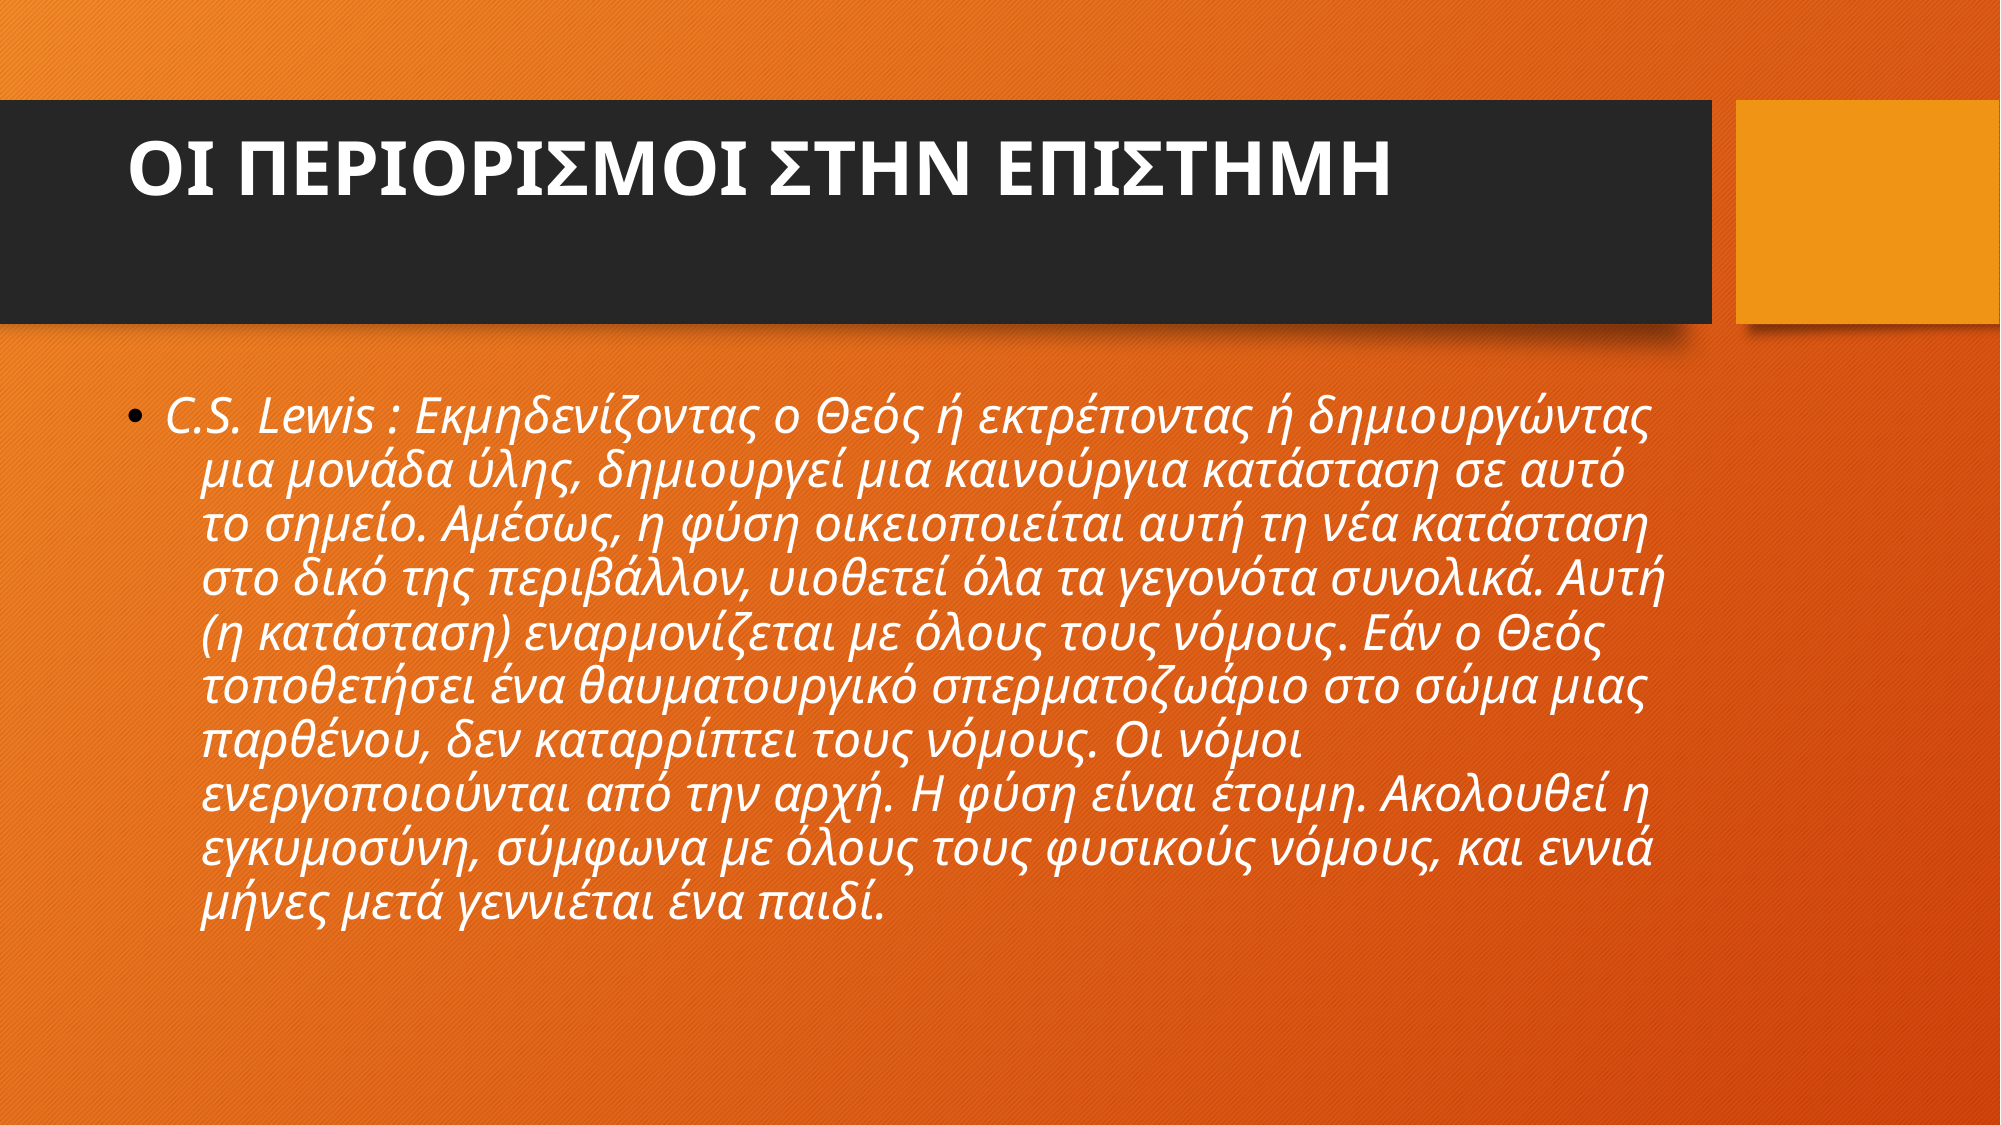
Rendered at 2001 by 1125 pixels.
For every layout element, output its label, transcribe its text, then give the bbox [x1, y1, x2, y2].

list C.S. Lewis : Εκμηδενίζοντας ο Θεός ή εκτρέποντας ή δημιουργώντας μια μονάδα ύλης, δημιουργεί μια καινούργια κατάσταση σε αυτό το σημείο. Αμέσως, η φύση οικειοποιείται αυτή τη νέα κατάσταση στο δικό της περιβάλλον, υιοθετεί όλα τα γεγονότα συνολικά. Αυτή (η κατάσταση) εναρμονίζεται με όλους τους νόμους. Εάν ο Θεός τοποθετήσει ένα θαυματουργικό σπερματοζωάριο στο σώμα μιας παρθένου, δεν καταρρίπτει τους νόμους. Οι νόμοι ενεργοποιούνται από την αρχή. Η φύση είναι έτοιμη. Ακολουθεί η εγκυμοσύνη, σύμφωνα με όλους τους φυσικούς νόμους, και εννιά μήνες μετά γεννιέται ένα παιδί. [111, 383, 1689, 974]
title ΟΙ ΠΕΡΙΟΡΙΣΜΟΙ ΣΤΗΝ ΕΠΙΣΤΗΜΗ [111, 123, 1689, 301]
